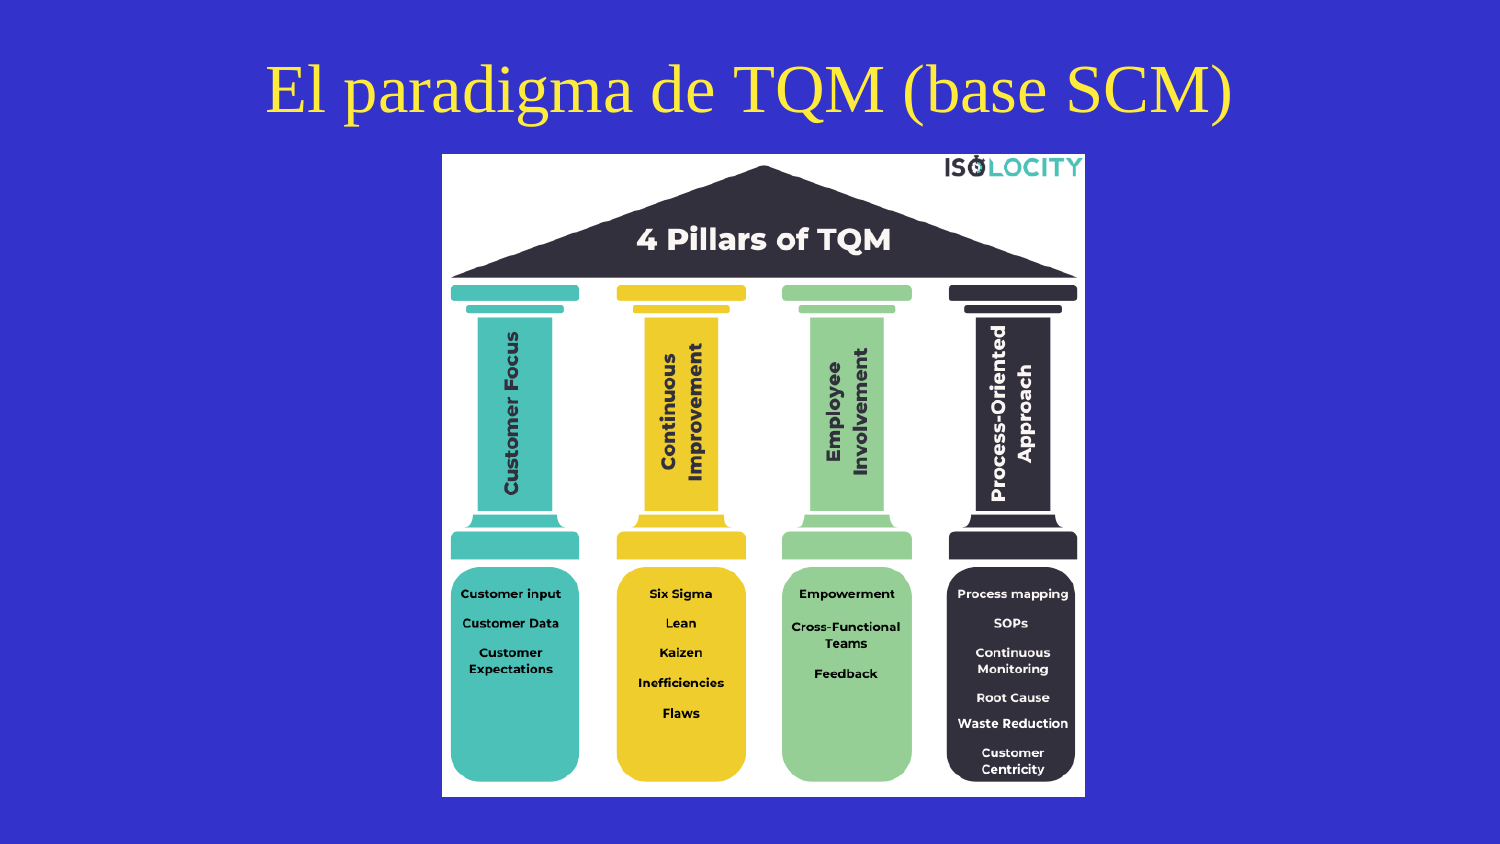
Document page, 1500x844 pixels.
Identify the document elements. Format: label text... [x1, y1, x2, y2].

picture [442, 154, 1085, 797]
title El paradigma de TQM (base SCM) [112, 0, 1388, 178]
